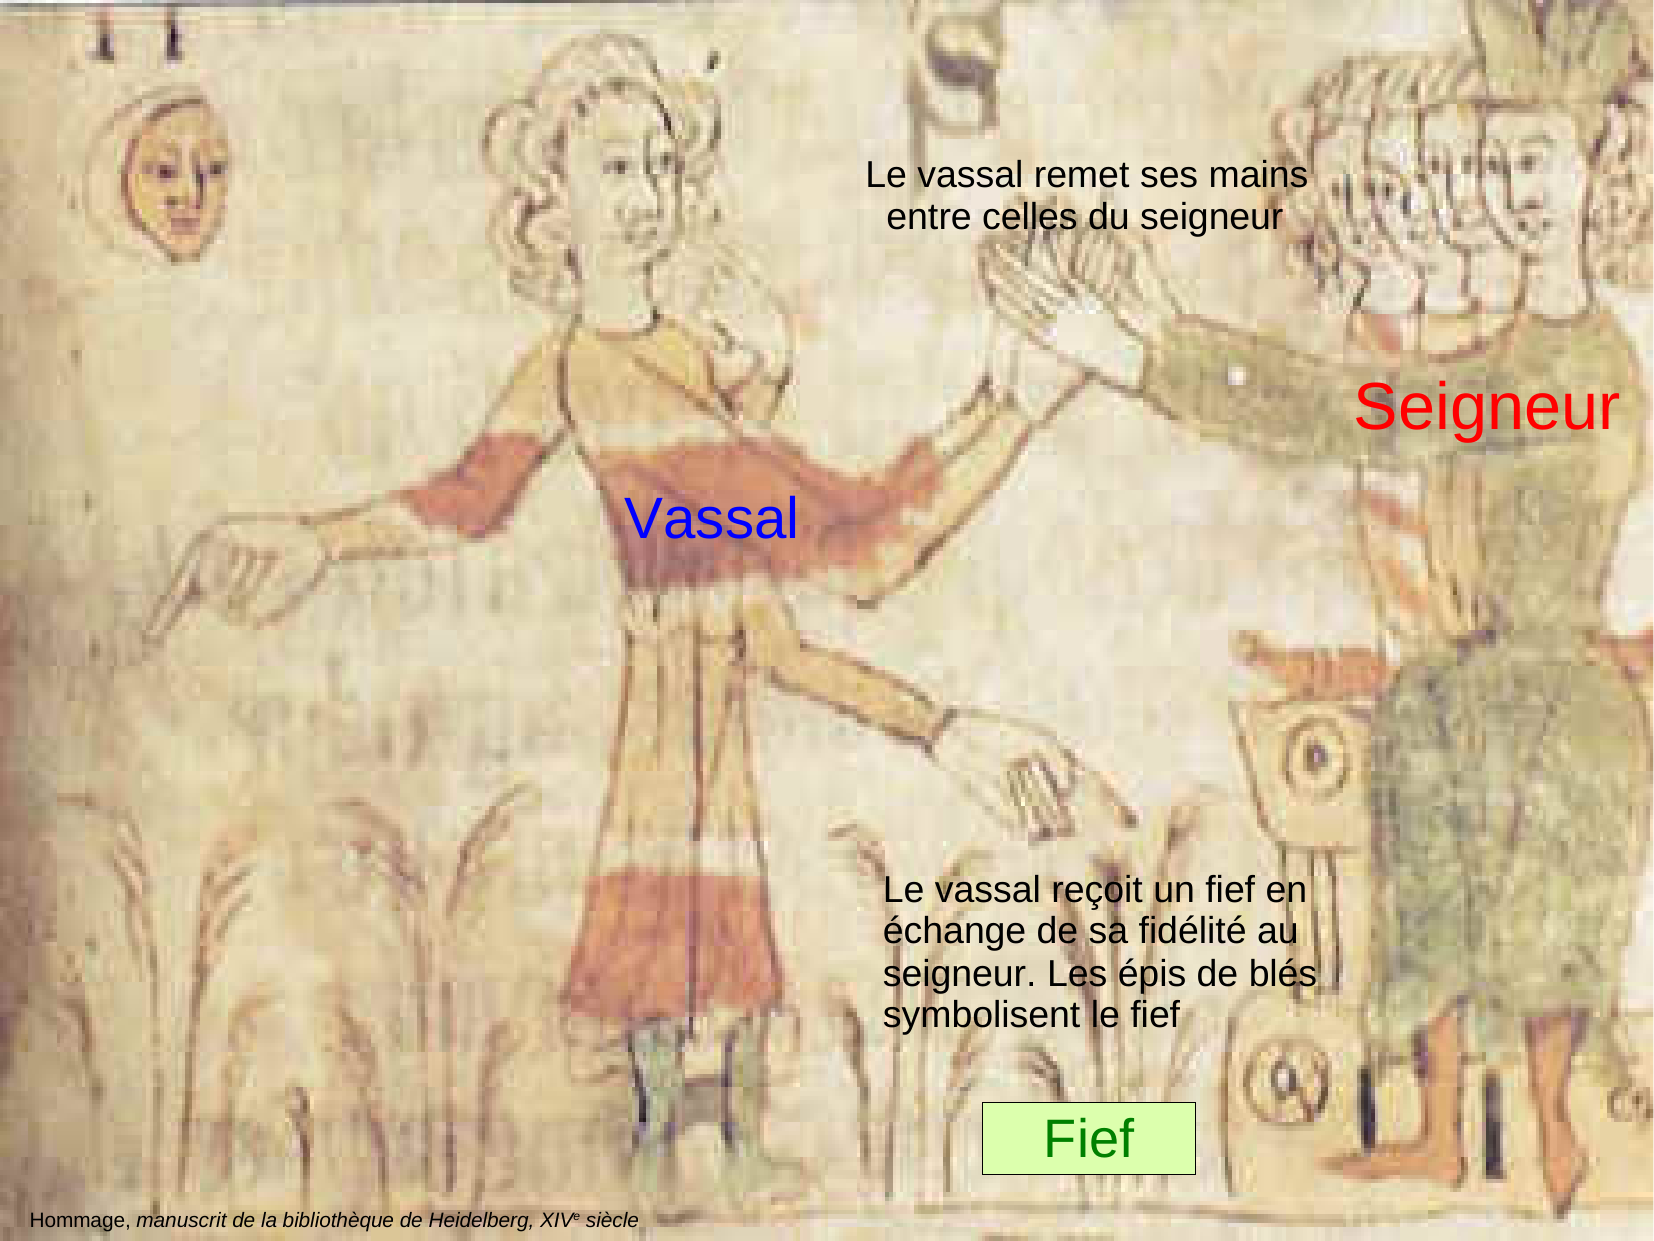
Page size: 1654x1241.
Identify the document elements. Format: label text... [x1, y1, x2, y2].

text_box Hommage, manuscrit de la bibliothèque de Heidelberg, XIVe siècle [14, 1201, 655, 1241]
text_box Seigneur [1339, 362, 1654, 452]
text_box Le vassal remet ses mains entre celles du seigneur [850, 146, 1335, 246]
picture [0, 0, 1654, 1241]
text_box Vassal [610, 478, 938, 559]
text_box Le vassal reçoit un fief en échange de sa fidélité au seigneur. Les épis de blés symbolisent le fief [868, 860, 1377, 1044]
text_box Fief [982, 1102, 1196, 1175]
